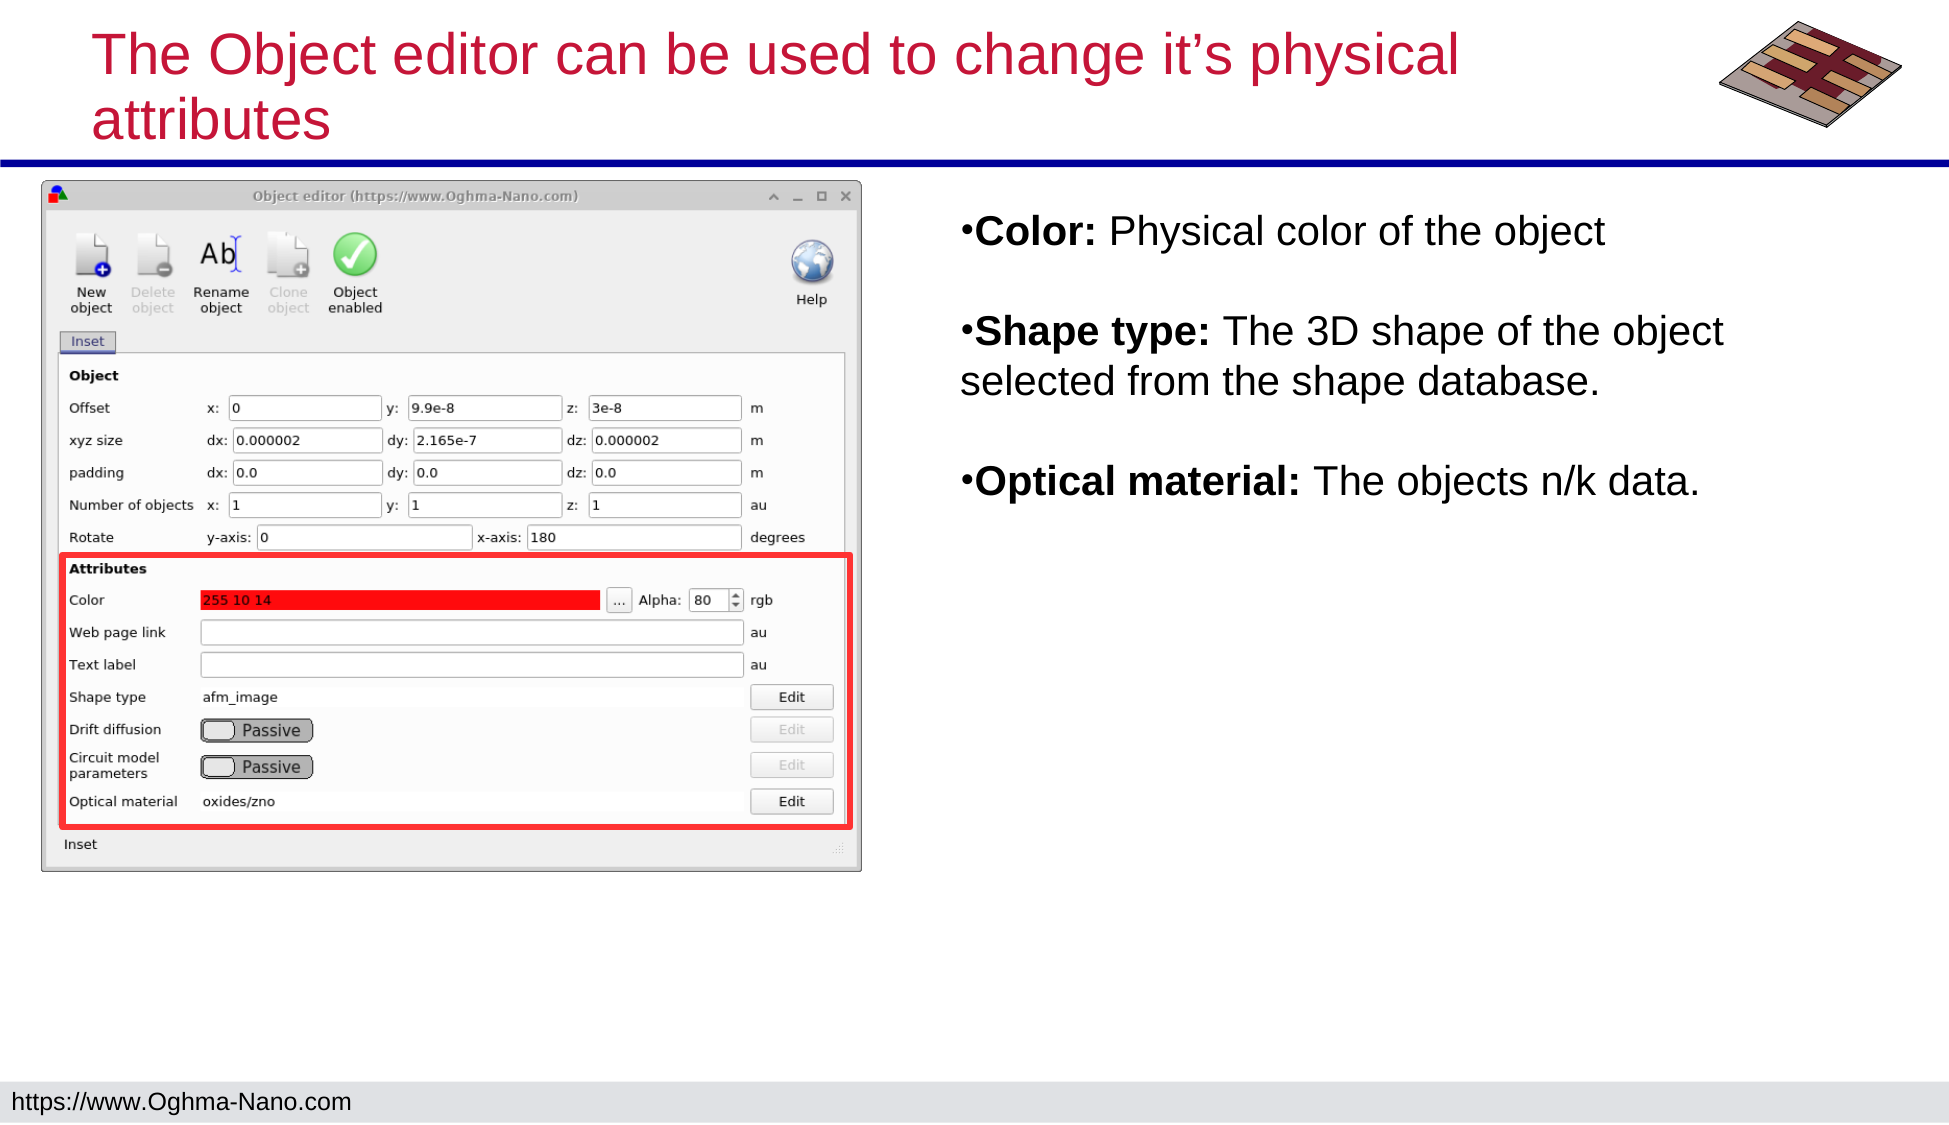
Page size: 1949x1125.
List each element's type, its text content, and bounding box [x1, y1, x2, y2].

picture [41, 180, 862, 872]
title The Object editor can be used to change it’s physical attributes [76, 14, 1685, 160]
text_box Color: Physical color of the object Shape type: The 3D shape of the object selected from the shape database. Optical material: The objects n/k data. [945, 196, 1882, 512]
